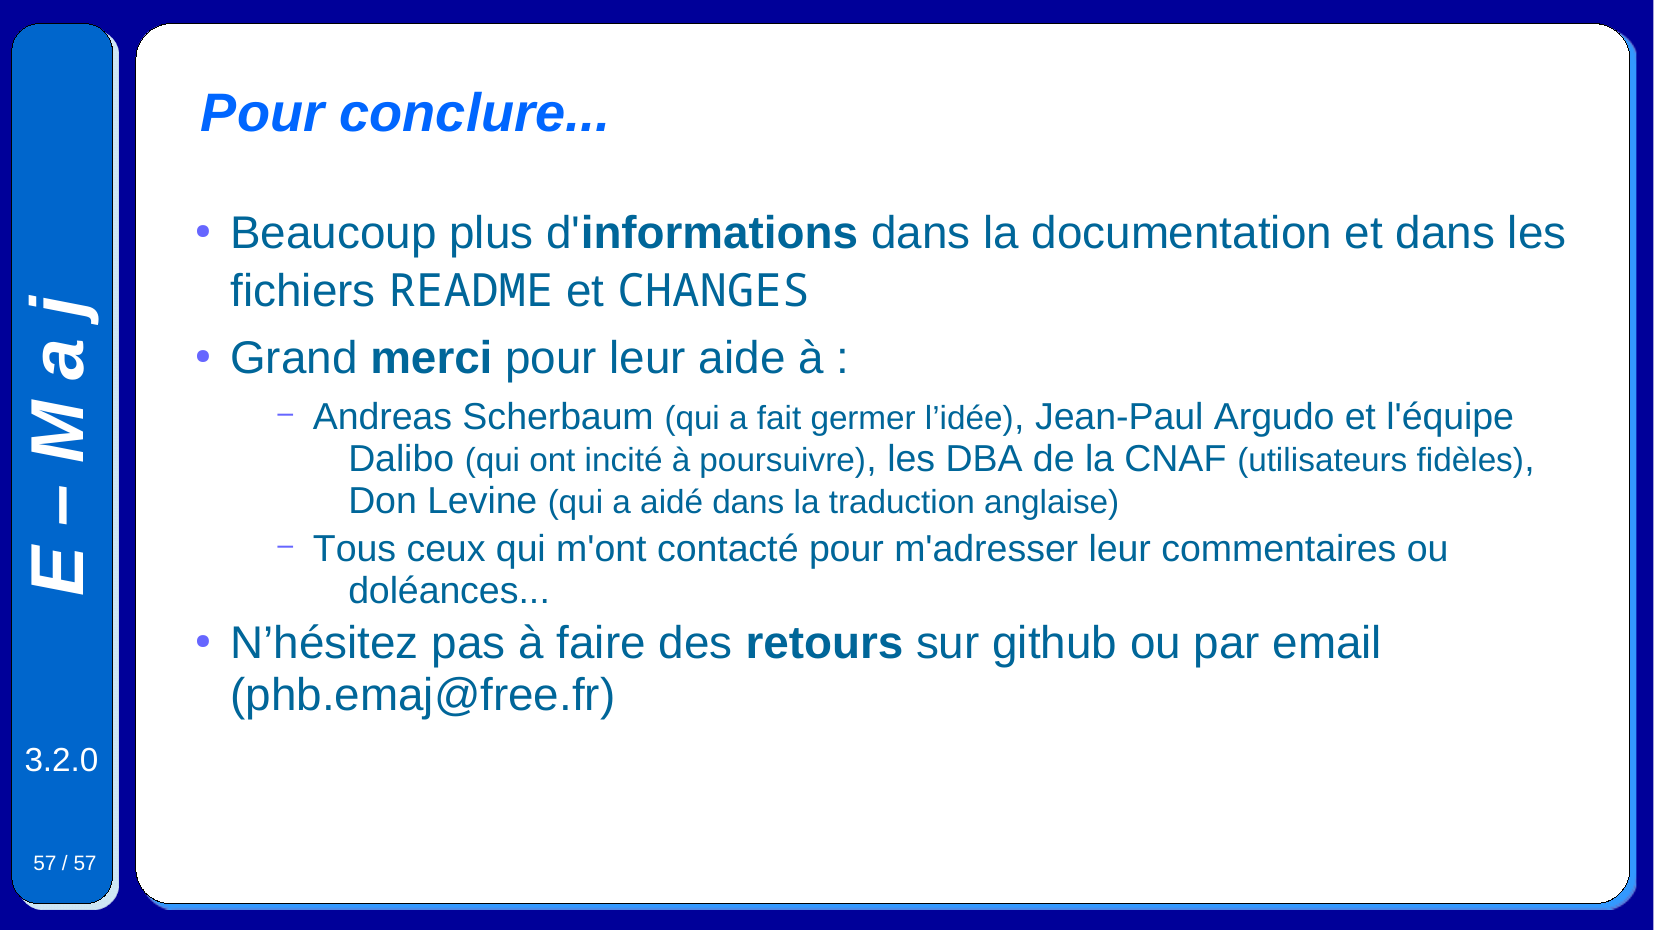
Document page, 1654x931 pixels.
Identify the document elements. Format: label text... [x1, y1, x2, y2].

title Pour conclure... [200, 34, 1575, 191]
list Beaucoup plus d'informations dans la documentation et dans les fichiers README et CHANGES Grand merci pour leur aide à : Andreas Scherbaum (qui a fait germer l’idée), Jean-Paul Argudo et l'équipe Dalibo (qui ont incité à poursuivre), les DBA de la CNAF (utilisateurs fidèles), Don Levine (qui a aidé dans la traduction anglaise) Tous ceux qui m'ont contacté pour m'adresser leur commentaires ou doléances... N’hésitez pas à faire des retours sur github ou par email (phb.emaj@free.fr) [177, 206, 1587, 827]
